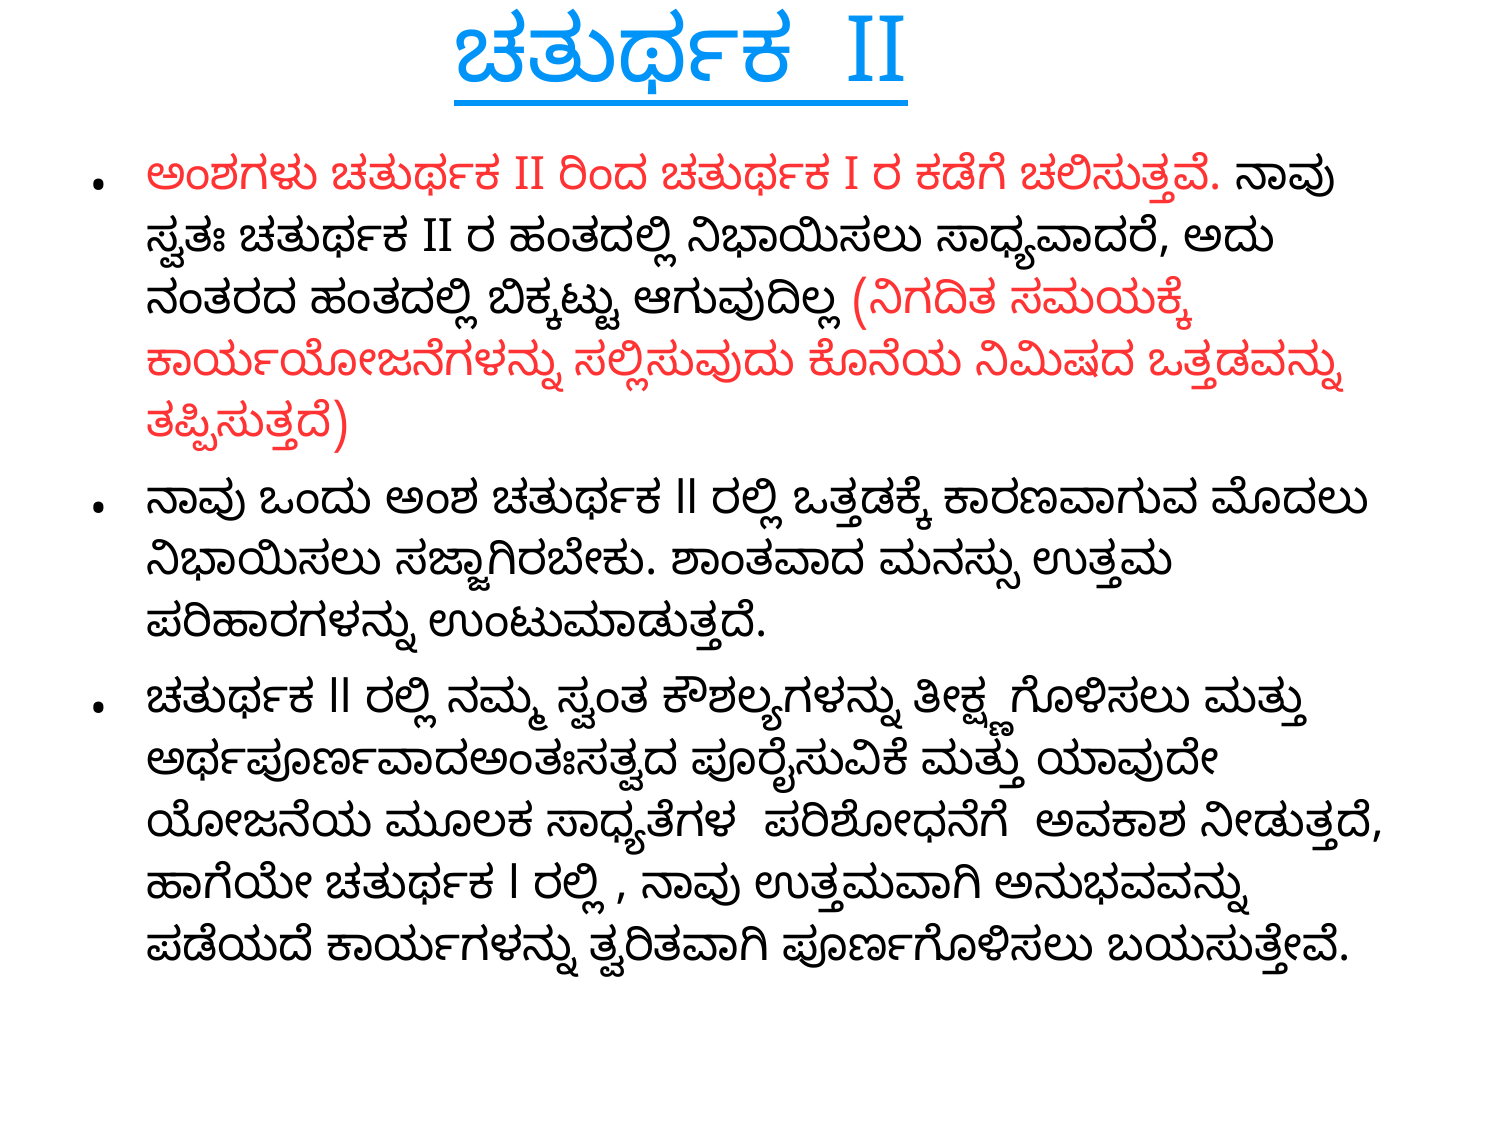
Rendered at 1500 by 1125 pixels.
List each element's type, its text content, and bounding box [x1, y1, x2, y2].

title ಚತುರ್ಥಕ II [137, 0, 1225, 139]
list ಅಂಶಗಳು ಚತುರ್ಥಕ II ರಿಂದ ಚತುರ್ಥಕ I ರ ಕಡೆಗೆ ಚಲಿಸುತ್ತವೆ. ನಾವು ಸ್ವತಃ ಚತುರ್ಥಕ II ರ ಹಂತದಲ್ಲಿ ನಿಭಾಯಿಸಲು ಸಾಧ್ಯವಾದರೆ, ಅದು ನಂತರದ ಹಂತದಲ್ಲಿ ಬಿಕ್ಕಟ್ಟು ಆಗುವುದಿಲ್ಲ (ನಿಗದಿತ ಸಮಯಕ್ಕೆ ಕಾರ್ಯಯೋಜನೆಗಳನ್ನು ಸಲ್ಲಿಸುವುದು ಕೊನೆಯ ನಿಮಿಷದ ಒತ್ತಡವನ್ನು ತಪ್ಪಿಸುತ್ತದೆ) ನಾವು ಒಂದು ಅಂಶ ಚತುರ್ಥಕ ll ರಲ್ಲಿ ಒತ್ತಡಕ್ಕೆ ಕಾರಣವಾಗುವ ಮೊದಲು ನಿಭಾಯಿಸಲು ಸಜ್ಜಾಗಿರಬೇಕು. ಶಾಂತವಾದ ಮನಸ್ಸು ಉತ್ತಮ ಪರಿಹಾರಗಳನ್ನು ಉಂಟುಮಾಡುತ್ತದೆ. ಚತುರ್ಥಕ ll ರಲ್ಲಿ ನಮ್ಮ ಸ್ವಂತ ಕೌಶಲ್ಯಗಳನ್ನು ತೀಕ್ಷ್ಣಗೊಳಿಸಲು ಮತ್ತು ಅರ್ಥಪೂರ್ಣವಾದಅಂತಃಸತ್ವದ ಪೂರೈಸುವಿಕೆ ಮತ್ತು ಯಾವುದೇ ಯೋಜನೆಯ ಮೂಲಕ ಸಾಧ್ಯತೆಗಳ ಪರಿಶೋಧನೆಗೆ ಅವಕಾಶ ನೀಡುತ್ತದೆ, ಹಾಗೆಯೇ ಚತುರ್ಥಕ l ರಲ್ಲಿ , ನಾವು ಉತ್ತಮವಾಗಿ ಅನುಭವವನ್ನು ಪಡೆಯದೆ ಕಾರ್ಯಗಳನ್ನು ತ್ವರಿತವಾಗಿ ಪೂರ್ಣಗೊಳಿಸಲು ಬಯಸುತ್ತೇವೆ. [75, 144, 1426, 1013]
